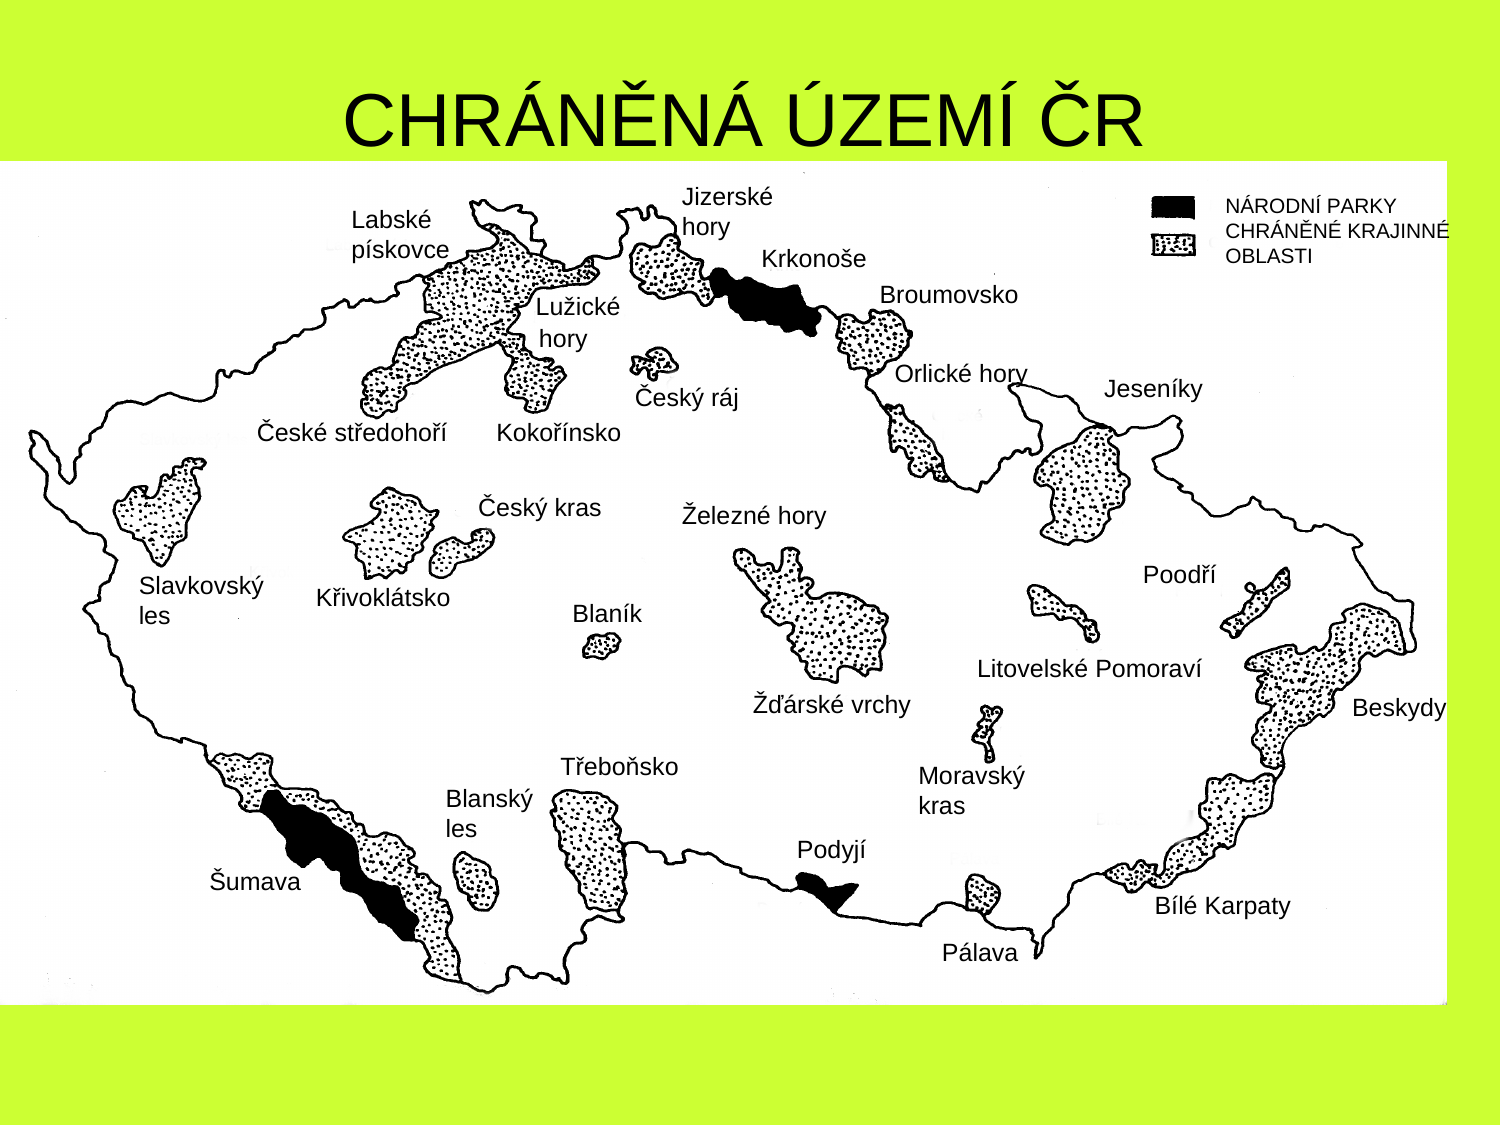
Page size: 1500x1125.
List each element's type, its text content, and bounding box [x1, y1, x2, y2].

text_box Lužické hory [510, 270, 636, 361]
text_box Třeboňsko [545, 742, 694, 789]
text_box NÁRODNÍ PARKY CHRÁNĚNÉ KRAJINNÉ OBLASTI [1210, 184, 1471, 276]
text_box Pálava [927, 928, 1034, 975]
text_box Moravský kras [903, 751, 1092, 827]
text_box Slavkovský les [123, 562, 313, 638]
text_box Broumovsko [864, 270, 1034, 317]
text_box Blanský les [430, 774, 561, 851]
picture [0, 161, 1447, 1005]
text_box Jeseníky [1089, 365, 1219, 411]
text_box Blaník [557, 589, 658, 636]
text_box Křivoklátsko [301, 574, 514, 620]
text_box Jizerské hory [667, 172, 928, 248]
title CHRÁNĚNÁ ÚZEMÍ ČR [64, 0, 1426, 161]
text_box Poodří [1128, 550, 1258, 597]
text_box Krkonoše [746, 235, 883, 281]
text_box Šumava [194, 857, 361, 904]
text_box Český ráj [620, 373, 775, 419]
text_box Beskydy [1337, 684, 1462, 730]
text_box Žďárské vrchy [738, 680, 975, 727]
text_box České středohoří Kokořínsko [242, 408, 640, 455]
text_box Orlické hory [879, 350, 1070, 396]
text_box Litovelské Pomoraví [962, 645, 1238, 691]
text_box Železné hory [667, 491, 862, 538]
text_box Labské pískovce [336, 196, 491, 272]
text_box Bílé Karpaty [1139, 881, 1341, 927]
text_box Podyjí [782, 825, 882, 872]
text_box Český kras [463, 483, 617, 529]
